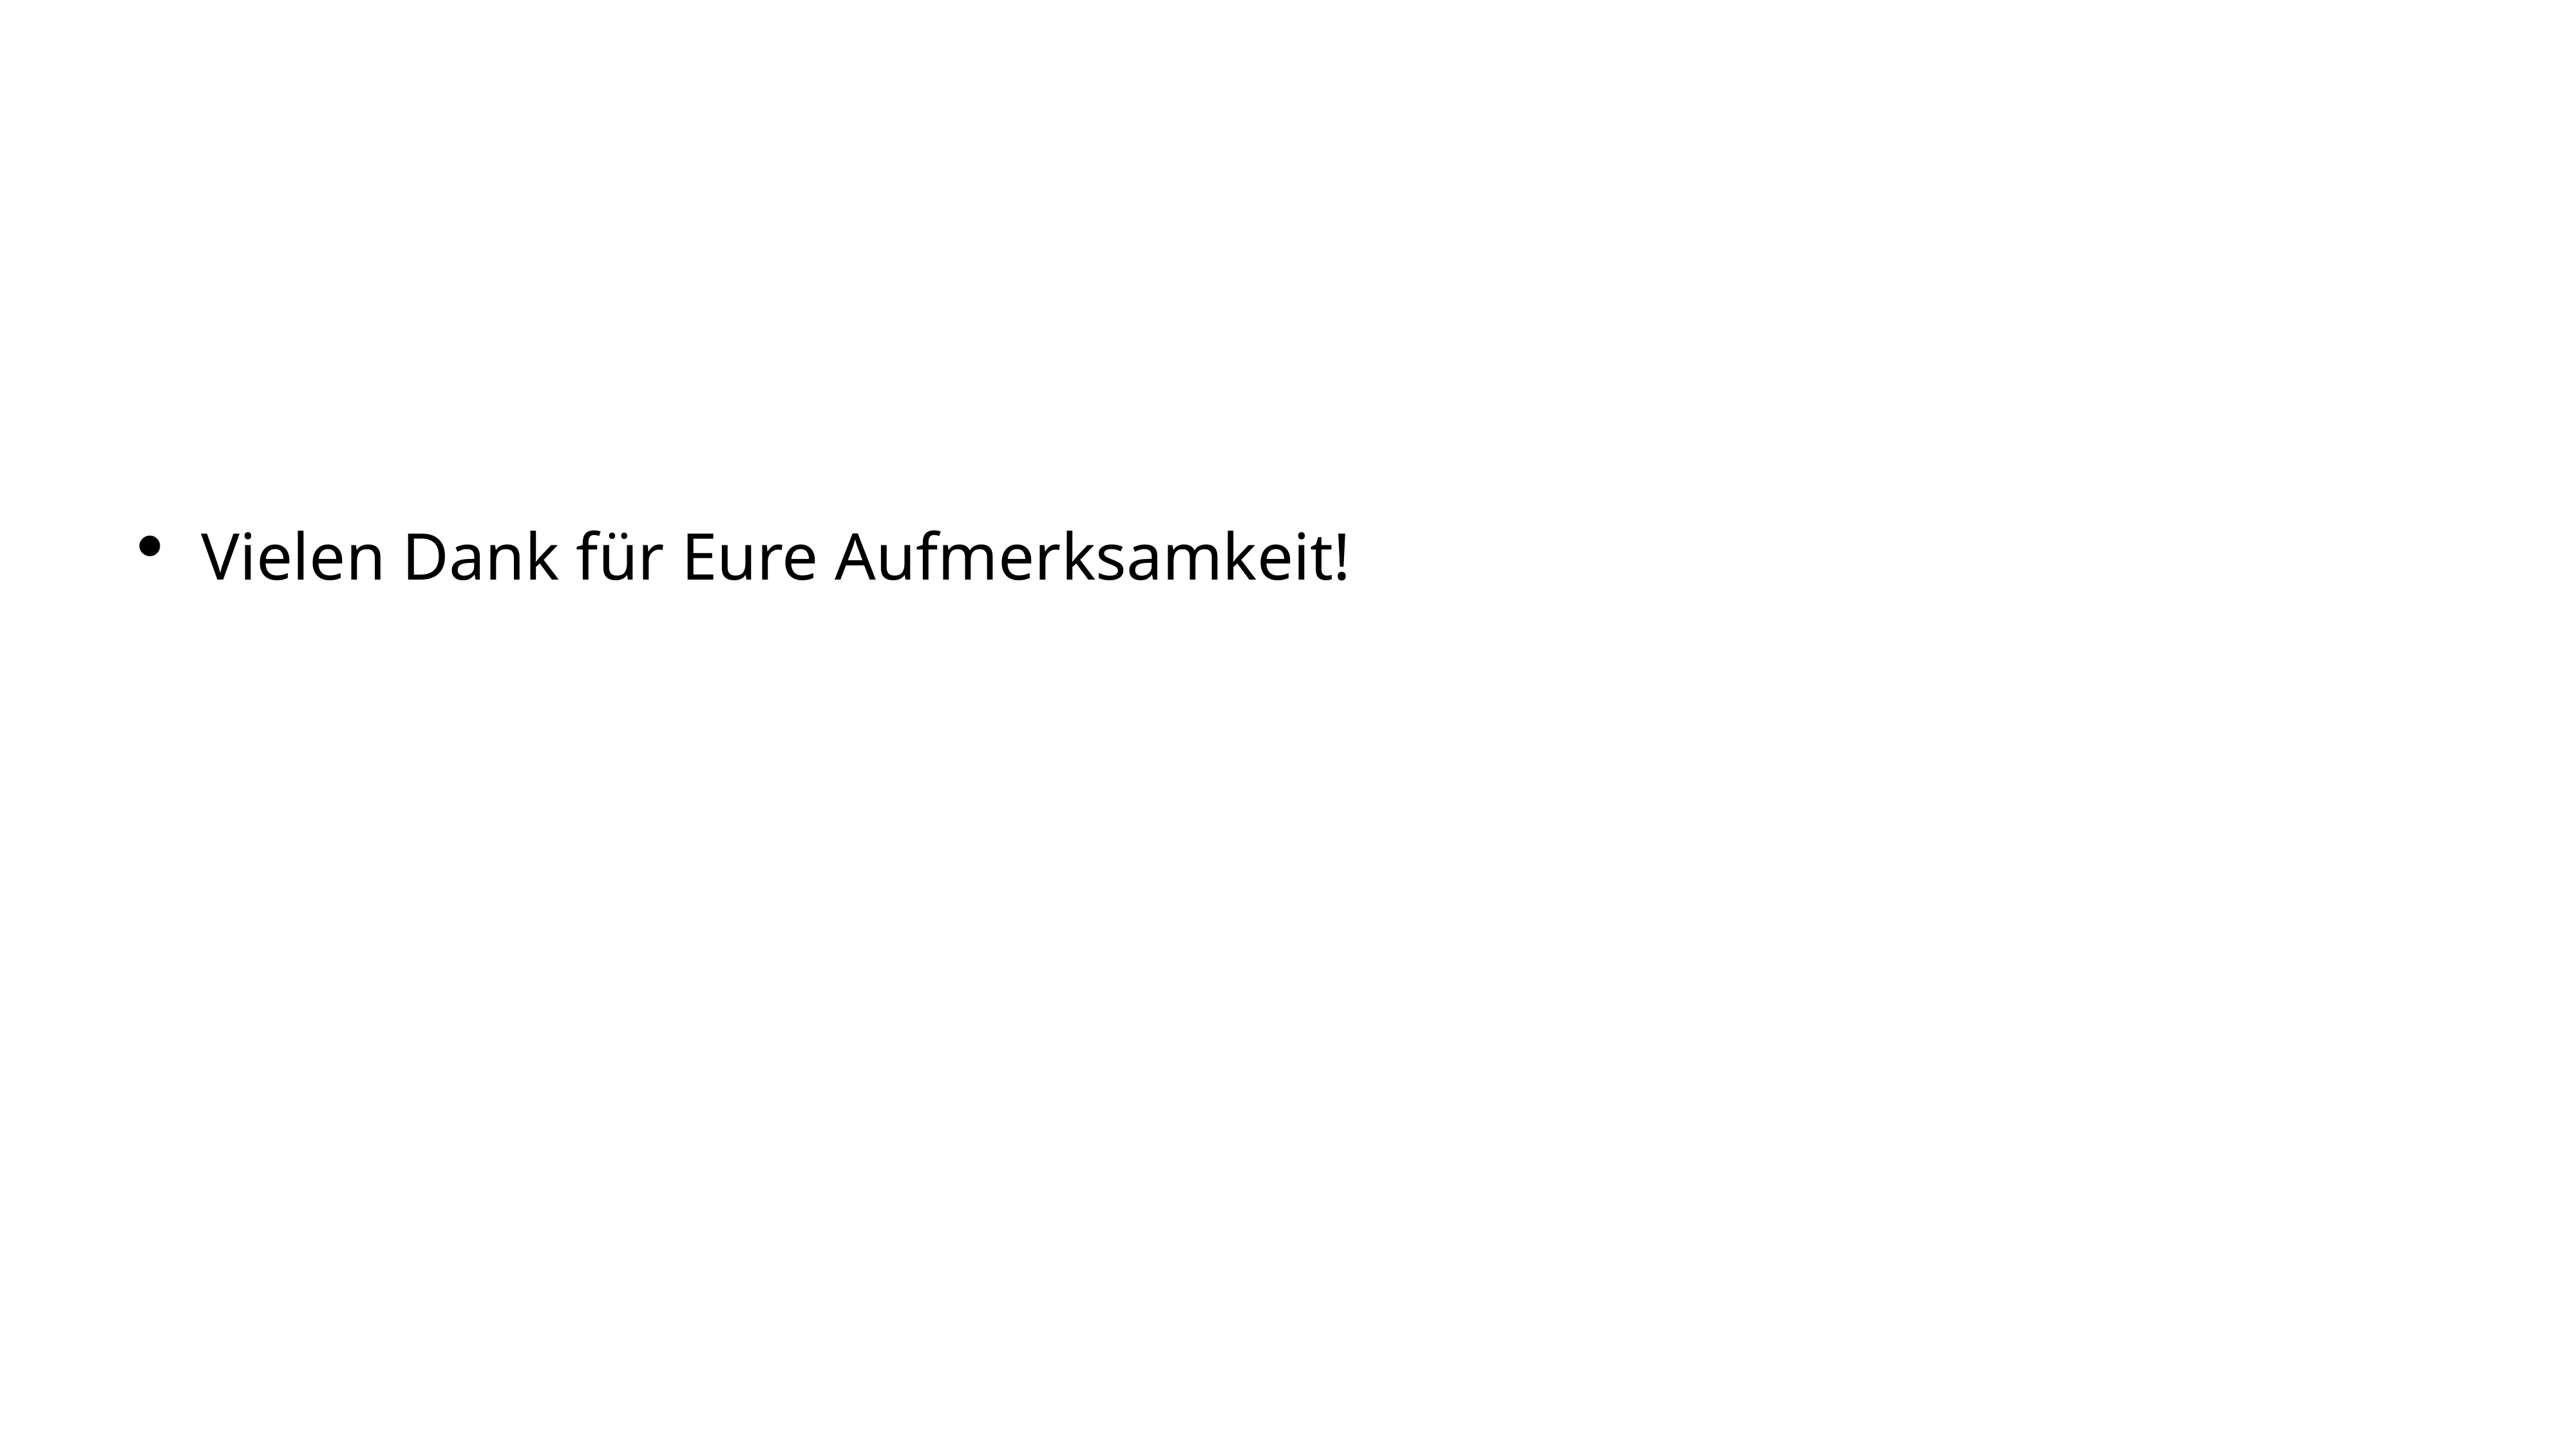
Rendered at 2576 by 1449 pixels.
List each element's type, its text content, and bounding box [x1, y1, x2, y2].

list Vielen Dank für Eure Aufmerksamkeit! [127, 520, 2449, 929]
